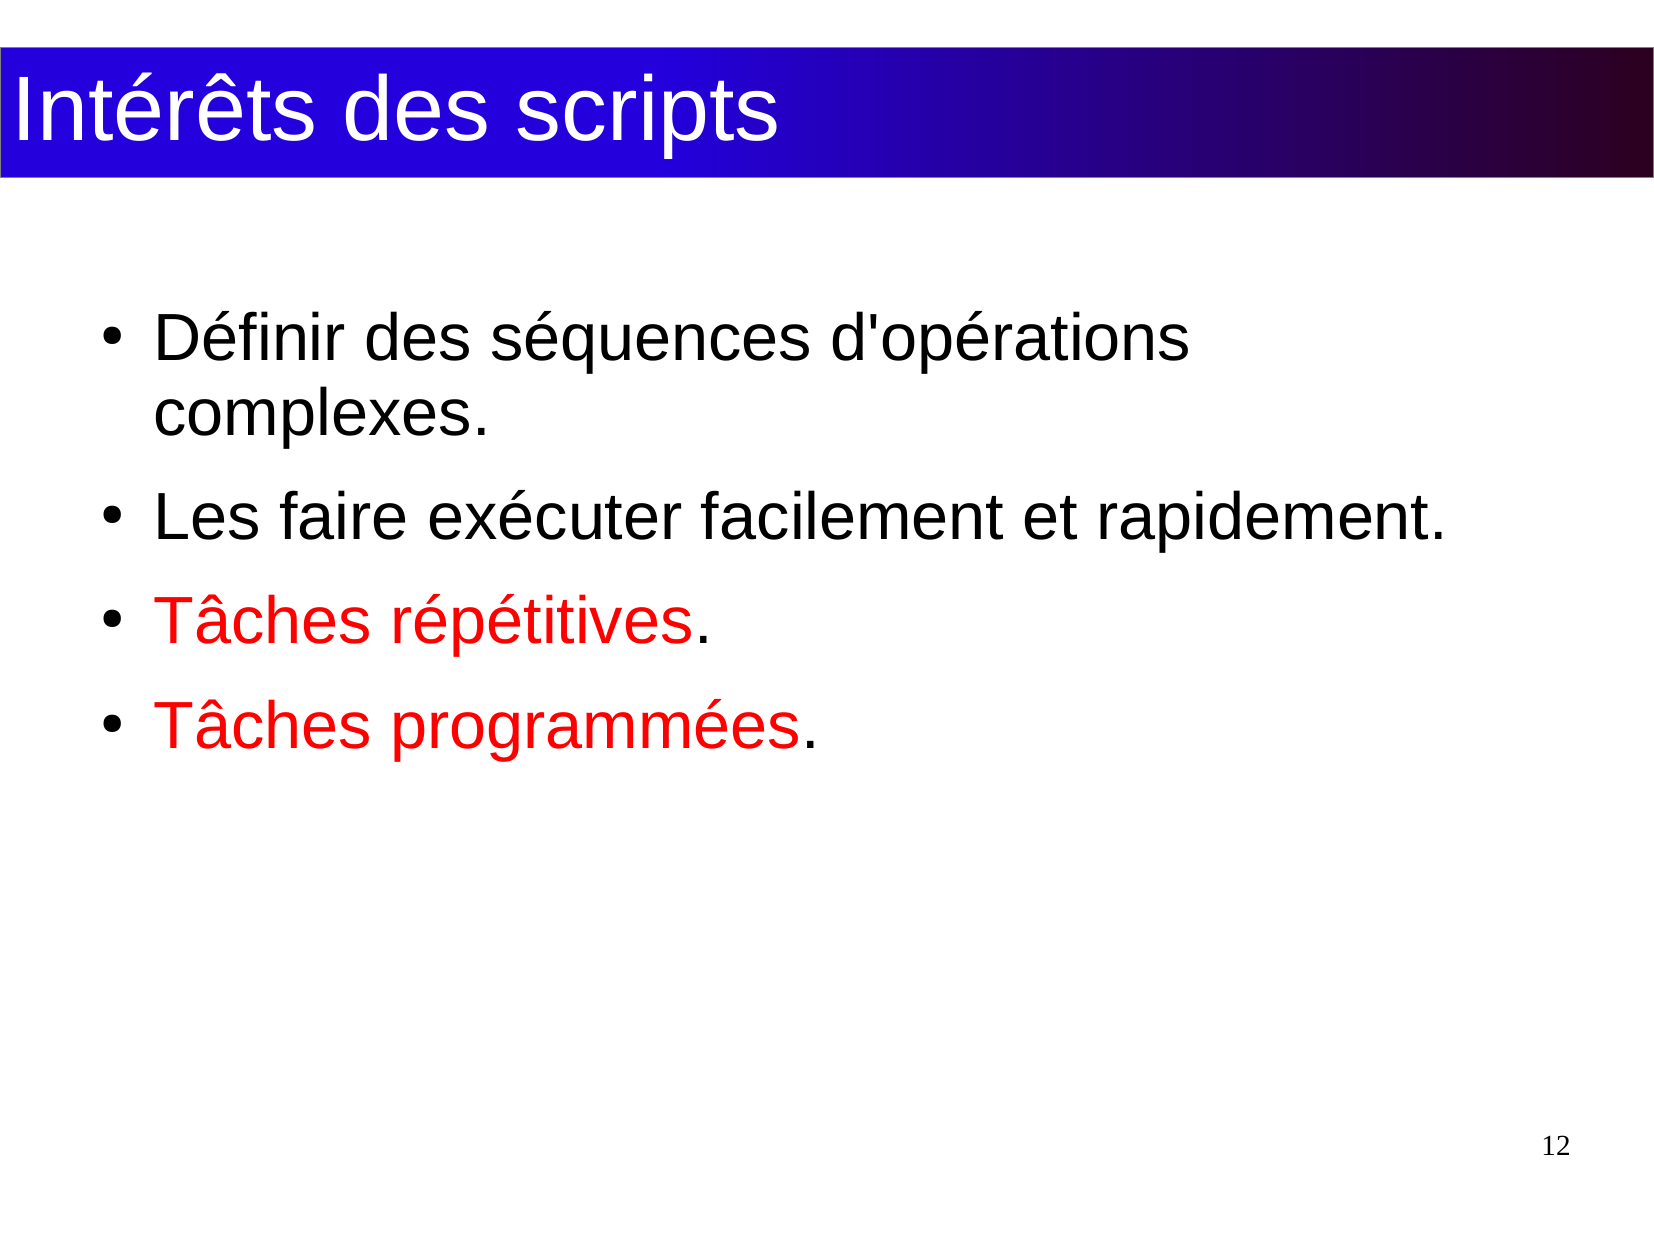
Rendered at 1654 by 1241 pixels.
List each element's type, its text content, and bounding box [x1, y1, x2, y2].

title Intérêts des scripts [11, 5, 1642, 213]
list Définir des séquences d'opérations complexes. Les faire exécuter facilement et rapidement. Tâches répétitives. Tâches programmées. [82, 195, 1538, 915]
